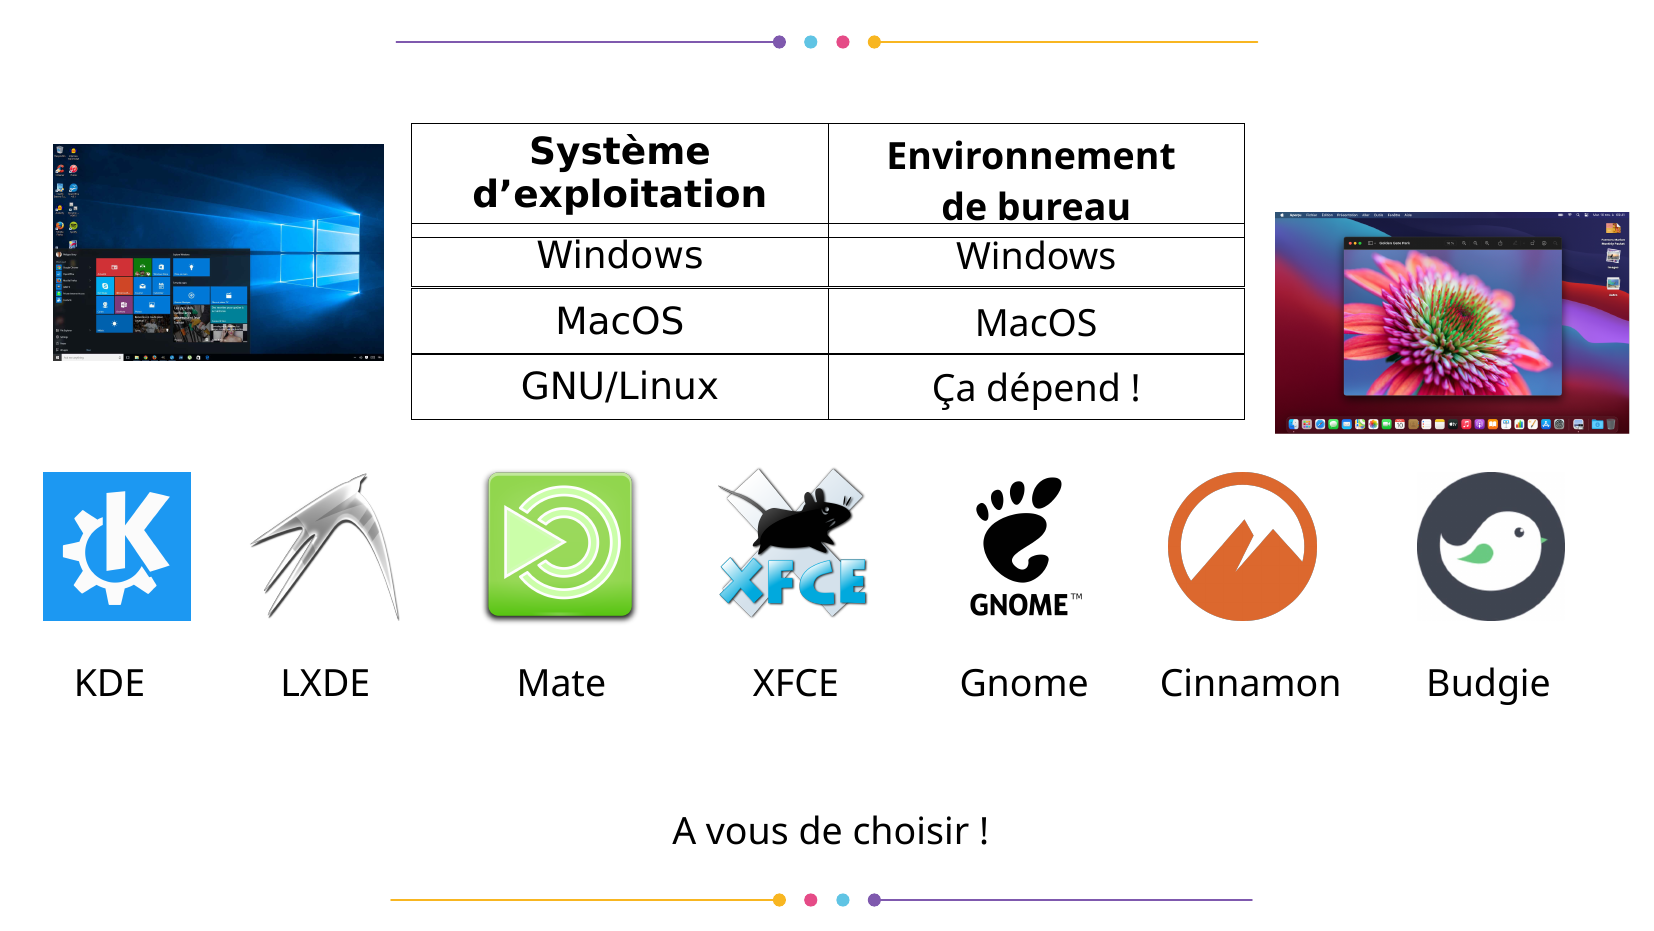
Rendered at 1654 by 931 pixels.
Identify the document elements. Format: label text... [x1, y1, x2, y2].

picture [53, 144, 384, 361]
table_header Environnement de bureau [829, 124, 1244, 223]
text_box Cinnamon [1144, 649, 1357, 716]
text_box KDE [59, 648, 161, 715]
picture [1168, 472, 1317, 621]
text_box Mate [501, 649, 622, 716]
picture [1417, 472, 1565, 621]
picture [714, 465, 870, 621]
picture [965, 472, 1087, 621]
table_header Windows [829, 224, 1244, 286]
table_header GNU/Linux [412, 354, 828, 419]
text_box A vous de choisir ! [657, 797, 1004, 864]
table_header Ça dépend ! [829, 354, 1244, 419]
picture [248, 472, 400, 621]
table_header MacOS [412, 289, 828, 353]
text_box Gnome [944, 649, 1104, 716]
table_header Windows [412, 224, 828, 286]
text_box XFCE [738, 649, 854, 716]
text_box Budgie [1411, 649, 1566, 716]
text_box LXDE [265, 648, 386, 715]
picture [478, 462, 642, 626]
table_header Système d’exploitation [412, 124, 828, 223]
picture [43, 472, 191, 621]
table_header MacOS [829, 289, 1244, 353]
picture [1275, 212, 1630, 434]
